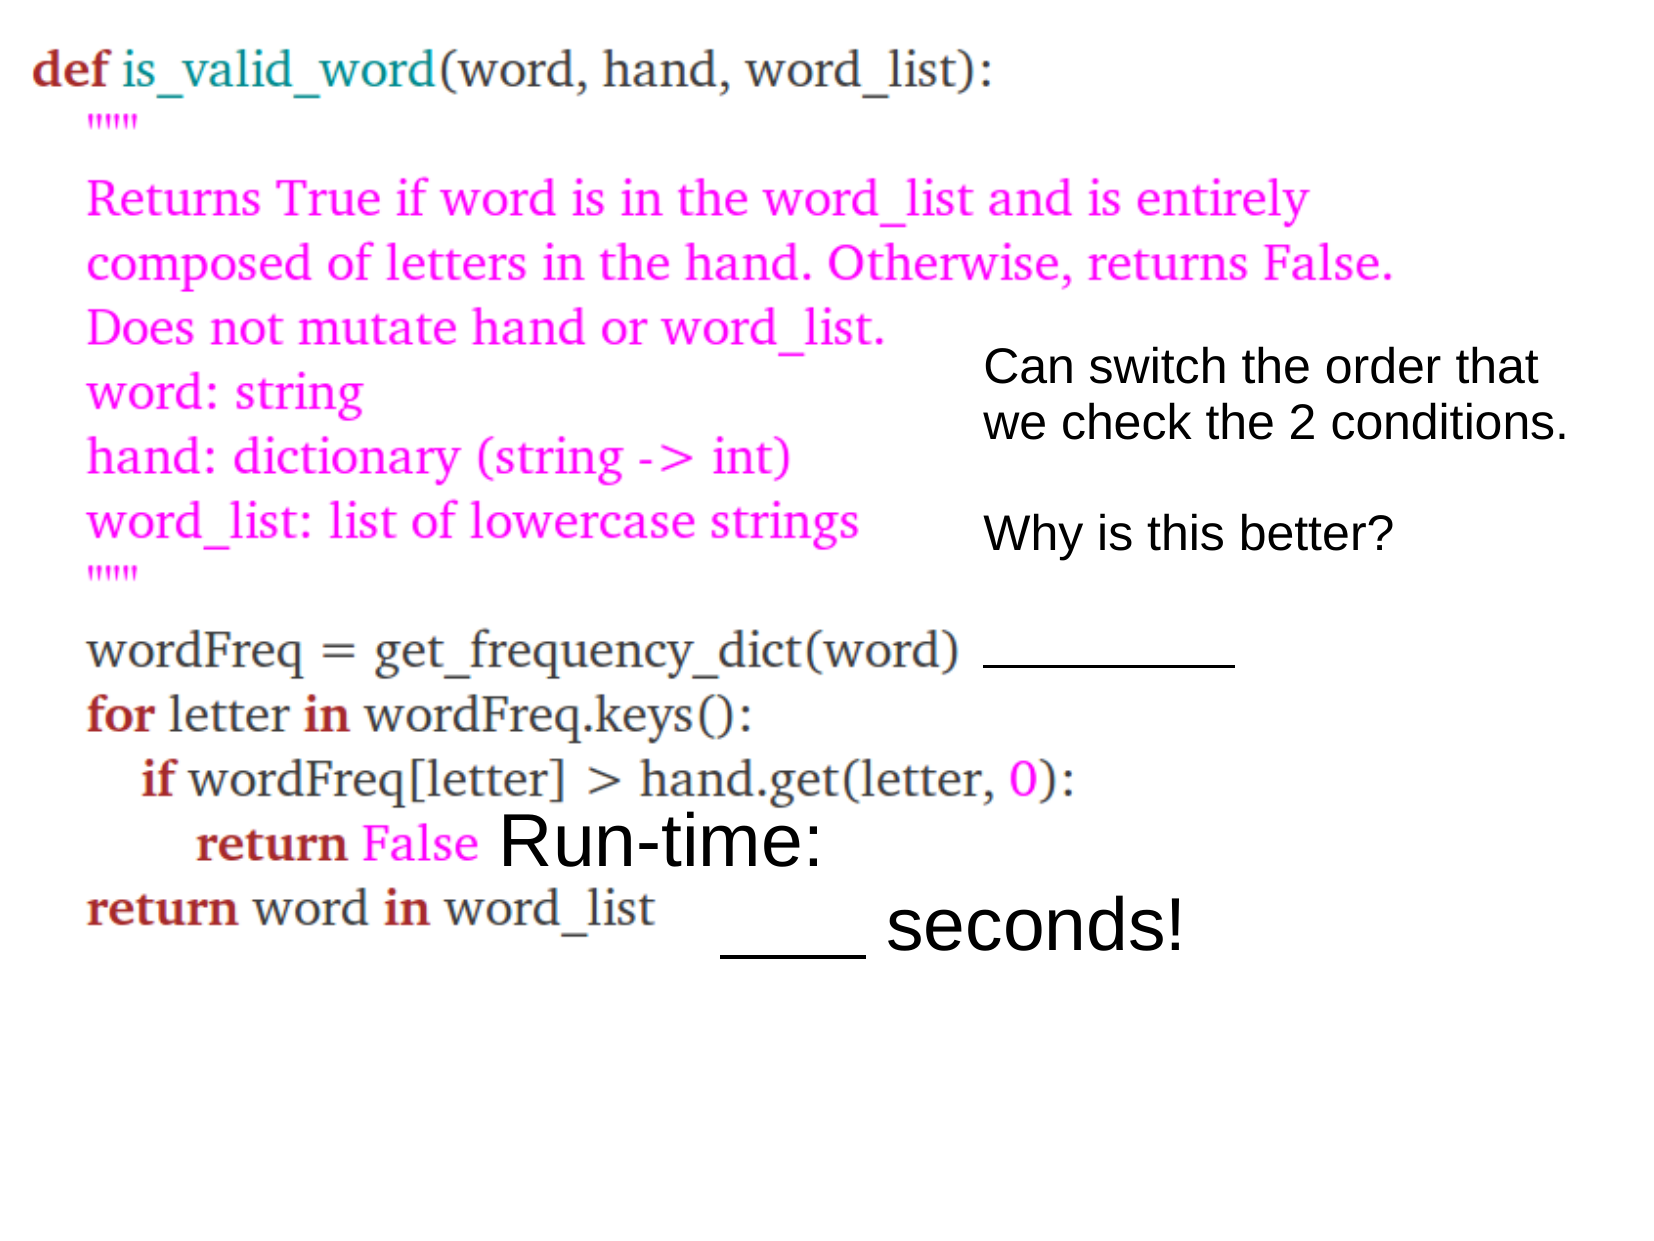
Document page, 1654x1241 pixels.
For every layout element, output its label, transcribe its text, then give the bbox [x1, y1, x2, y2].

picture [32, 36, 1418, 945]
text_box Can switch the order that we check the 2 conditions. Why is this better? [968, 330, 1619, 736]
text_box Run-time: seconds! [484, 791, 1654, 1075]
